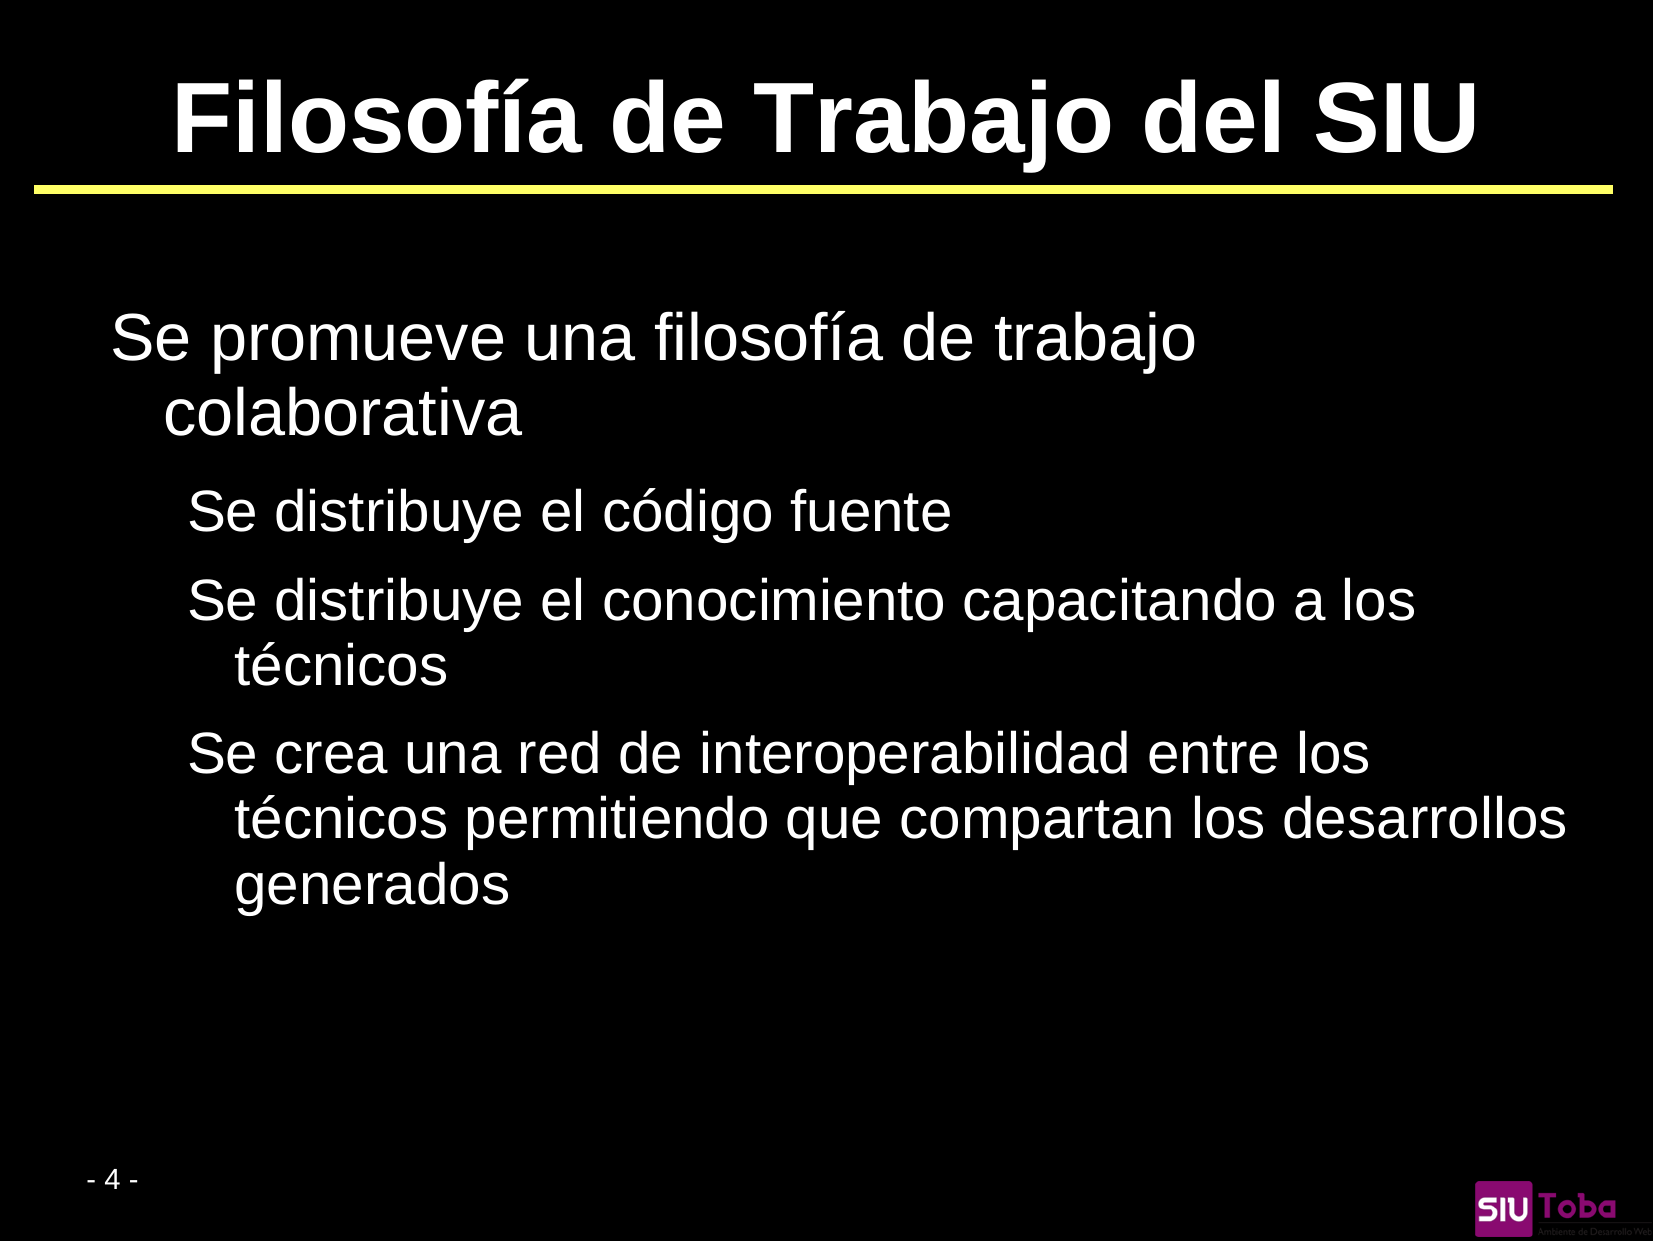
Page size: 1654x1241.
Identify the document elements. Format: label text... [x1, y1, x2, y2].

picture [1475, 1181, 1652, 1237]
title Filosofía de Trabajo del SIU [58, 47, 1594, 188]
list Se promueve una filosofía de trabajo colaborativa Se distribuye el código fuente Se distribuye el conocimiento capacitando a los técnicos Se crea una red de interoperabilidad entre los técnicos permitiendo que compartan los desarrollos generados [92, 300, 1575, 1114]
